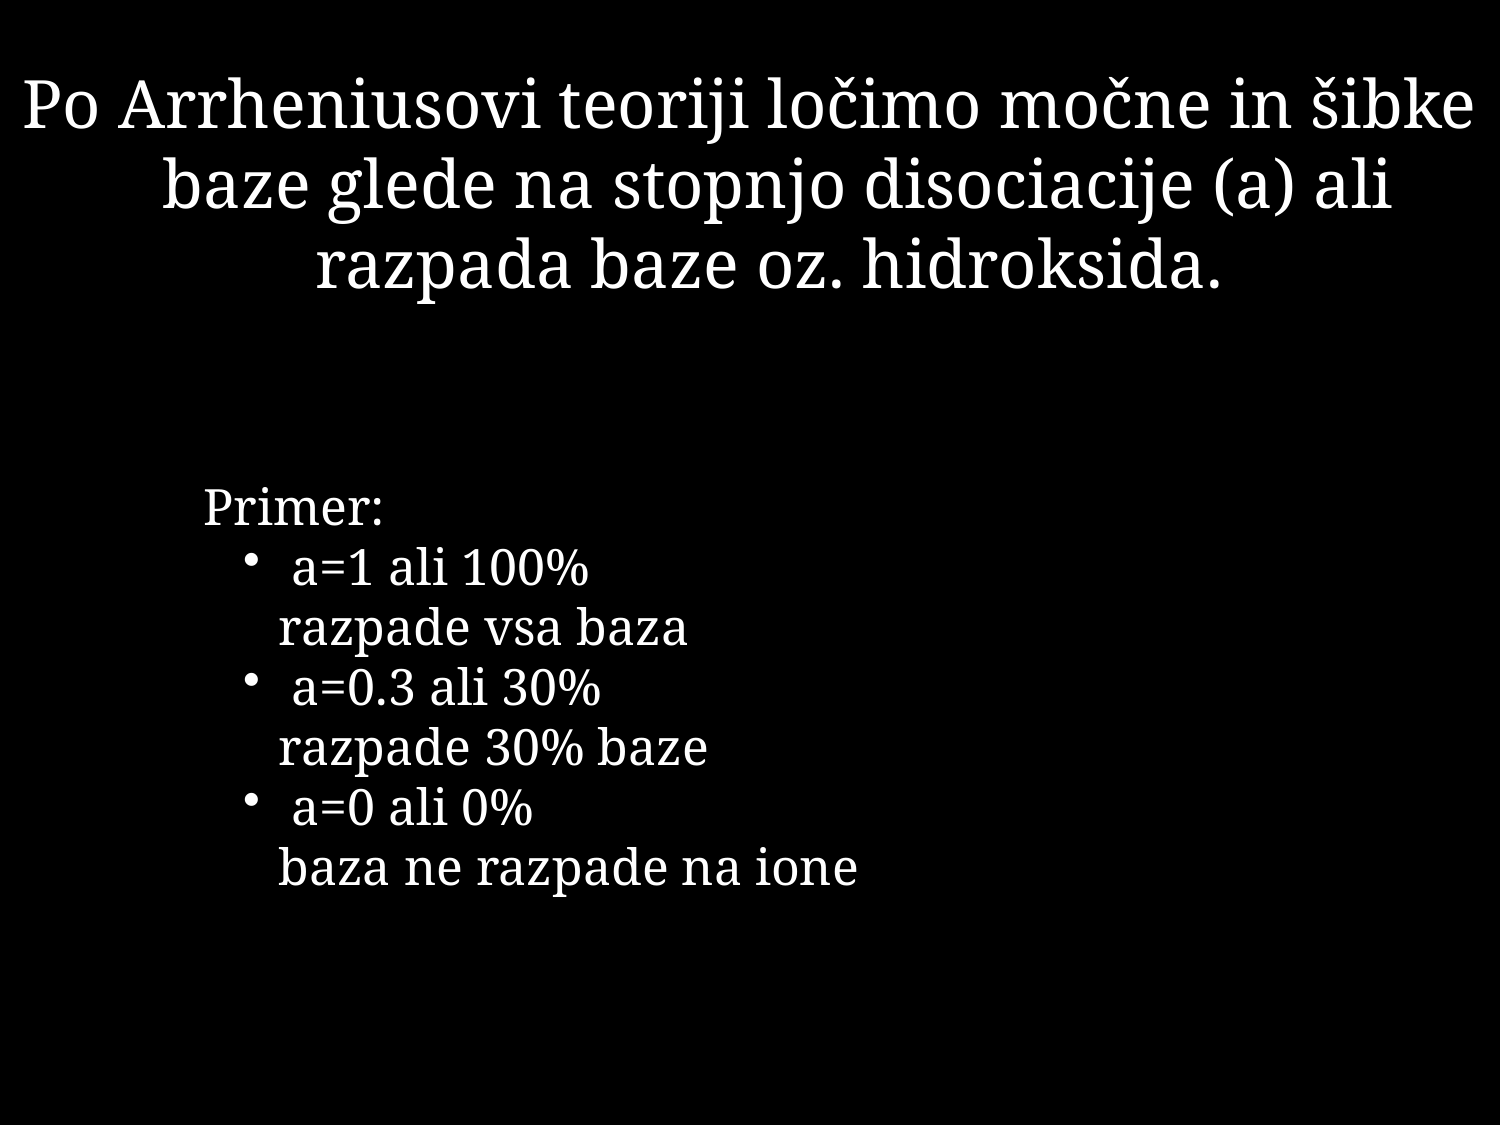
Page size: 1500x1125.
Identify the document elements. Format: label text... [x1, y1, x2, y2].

list Po Arrheniusovi teoriji ločimo močne in šibke baze glede na stopnjo disociacije (a) ali razpada baze oz. hidroksida. [0, 54, 1500, 315]
text_box Primer: a=1 ali 100% razpade vsa baza a=0.3 ali 30% razpade 30% baze a=0 ali 0% baza ne razpade na ione [188, 467, 1500, 963]
